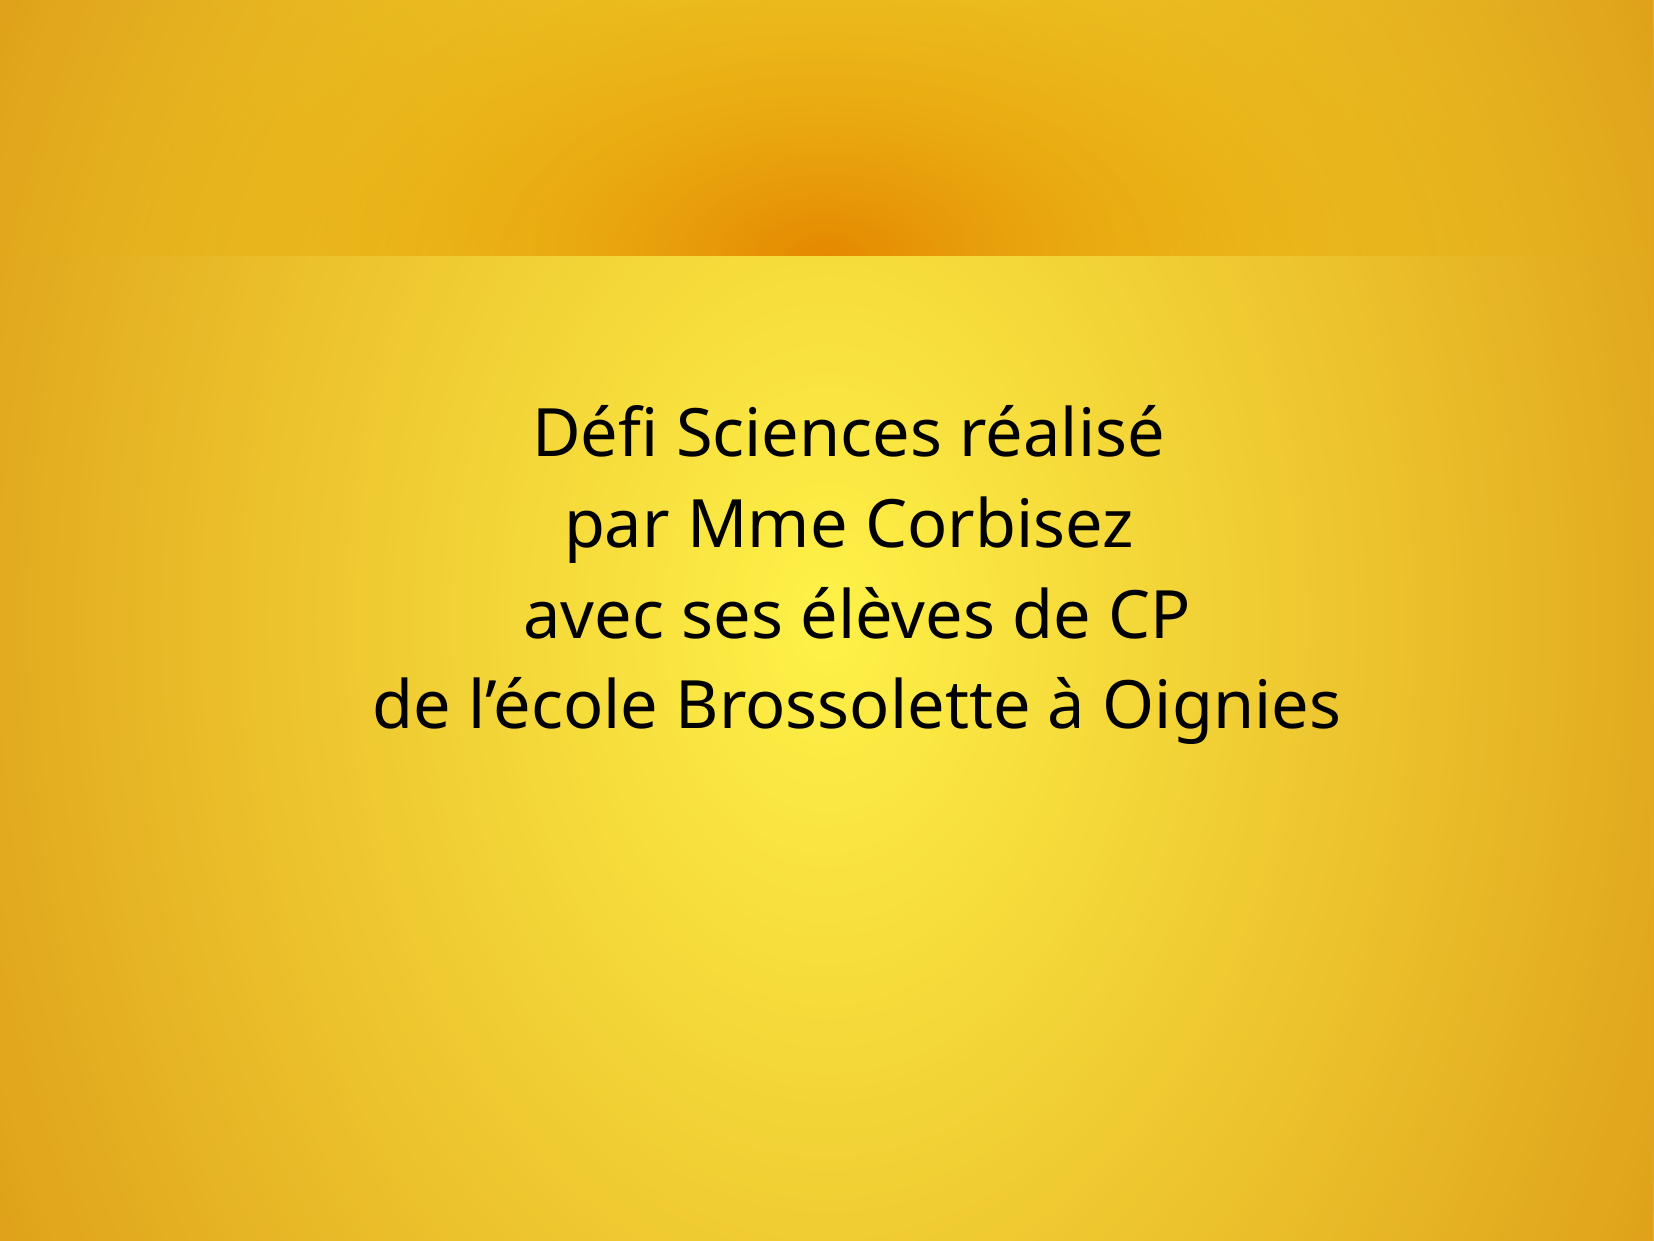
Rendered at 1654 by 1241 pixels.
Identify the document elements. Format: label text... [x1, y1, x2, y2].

text_box Défi Sciences réalisé par Mme Corbisez avec ses élèves de CP de l’école Brossolette à Oignies [320, 377, 1396, 769]
